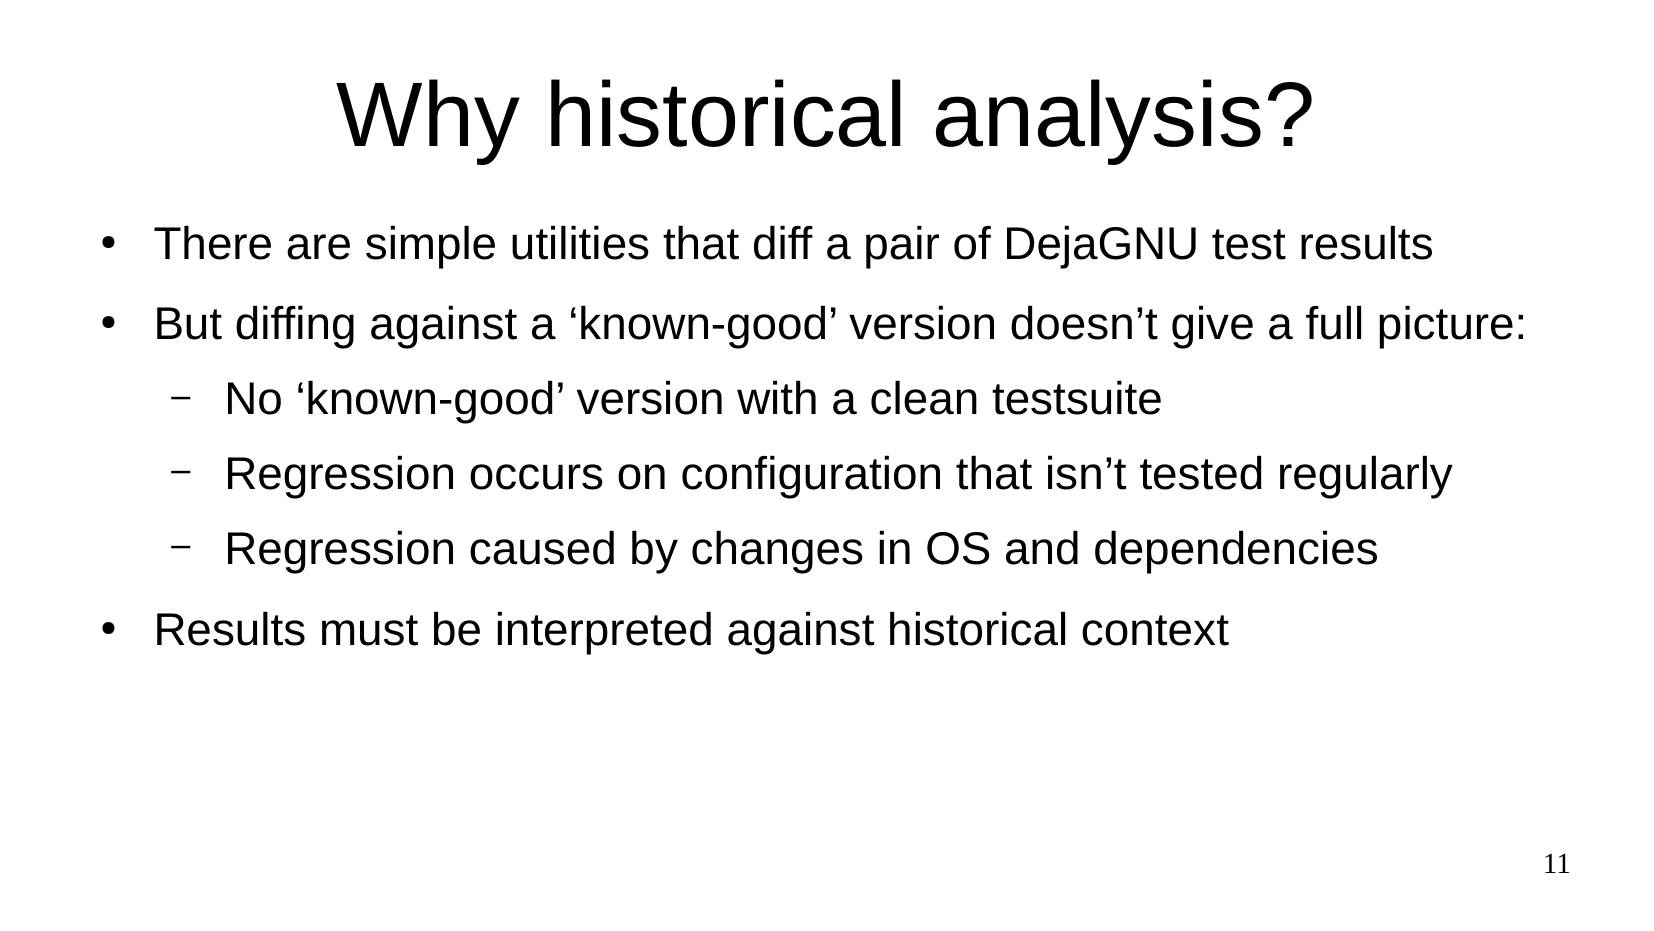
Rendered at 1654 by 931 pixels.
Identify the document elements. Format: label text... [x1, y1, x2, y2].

list There are simple utilities that diff a pair of DejaGNU test results But diffing against a ‘known-good’ version doesn’t give a full picture: No ‘known-good’ version with a clean testsuite Regression occurs on configuration that isn’t tested regularly Regression caused by changes in OS and dependencies Results must be interpreted against historical context [82, 217, 1571, 758]
title Why historical analysis? [82, 37, 1571, 193]
